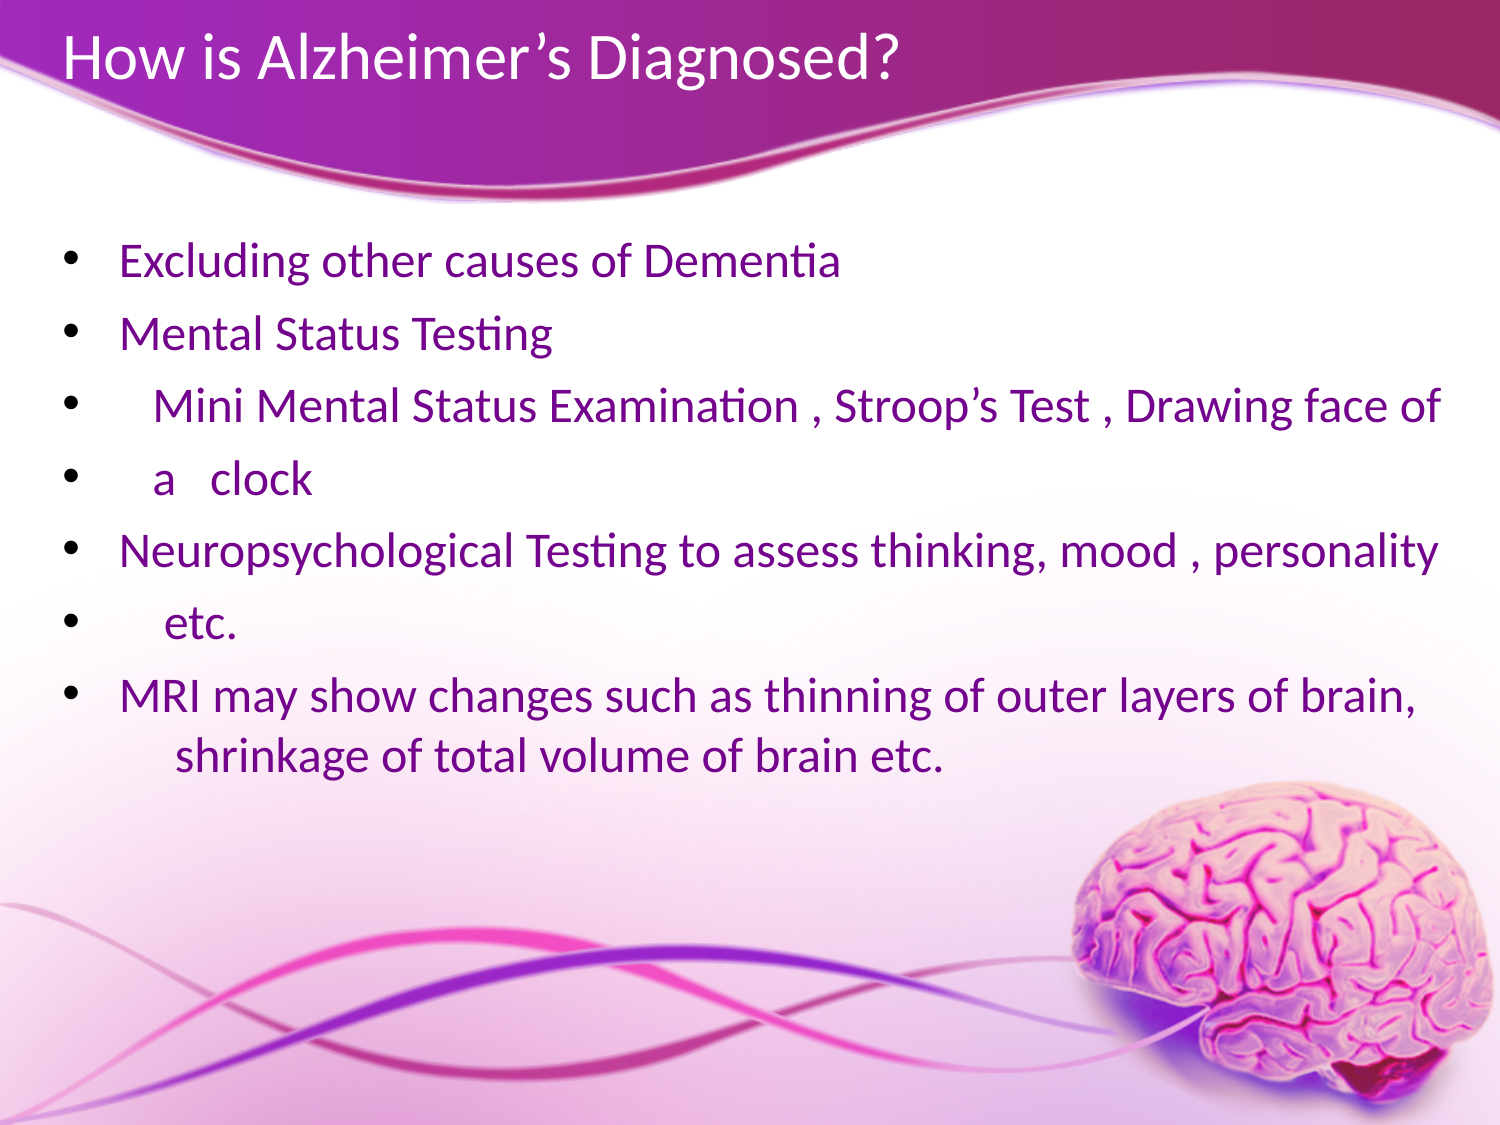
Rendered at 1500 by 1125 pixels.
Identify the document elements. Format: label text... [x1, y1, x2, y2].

title How is Alzheimer’s Diagnosed? [47, 5, 1471, 79]
list Excluding other causes of Dementia Mental Status Testing Mini Mental Status Examination , Stroop’s Test , Drawing face of a clock Neuropsychological Testing to assess thinking, mood , personality etc. MRI may show changes such as thinning of outer layers of brain, shrinkage of total volume of brain etc. [47, 219, 1471, 1005]
